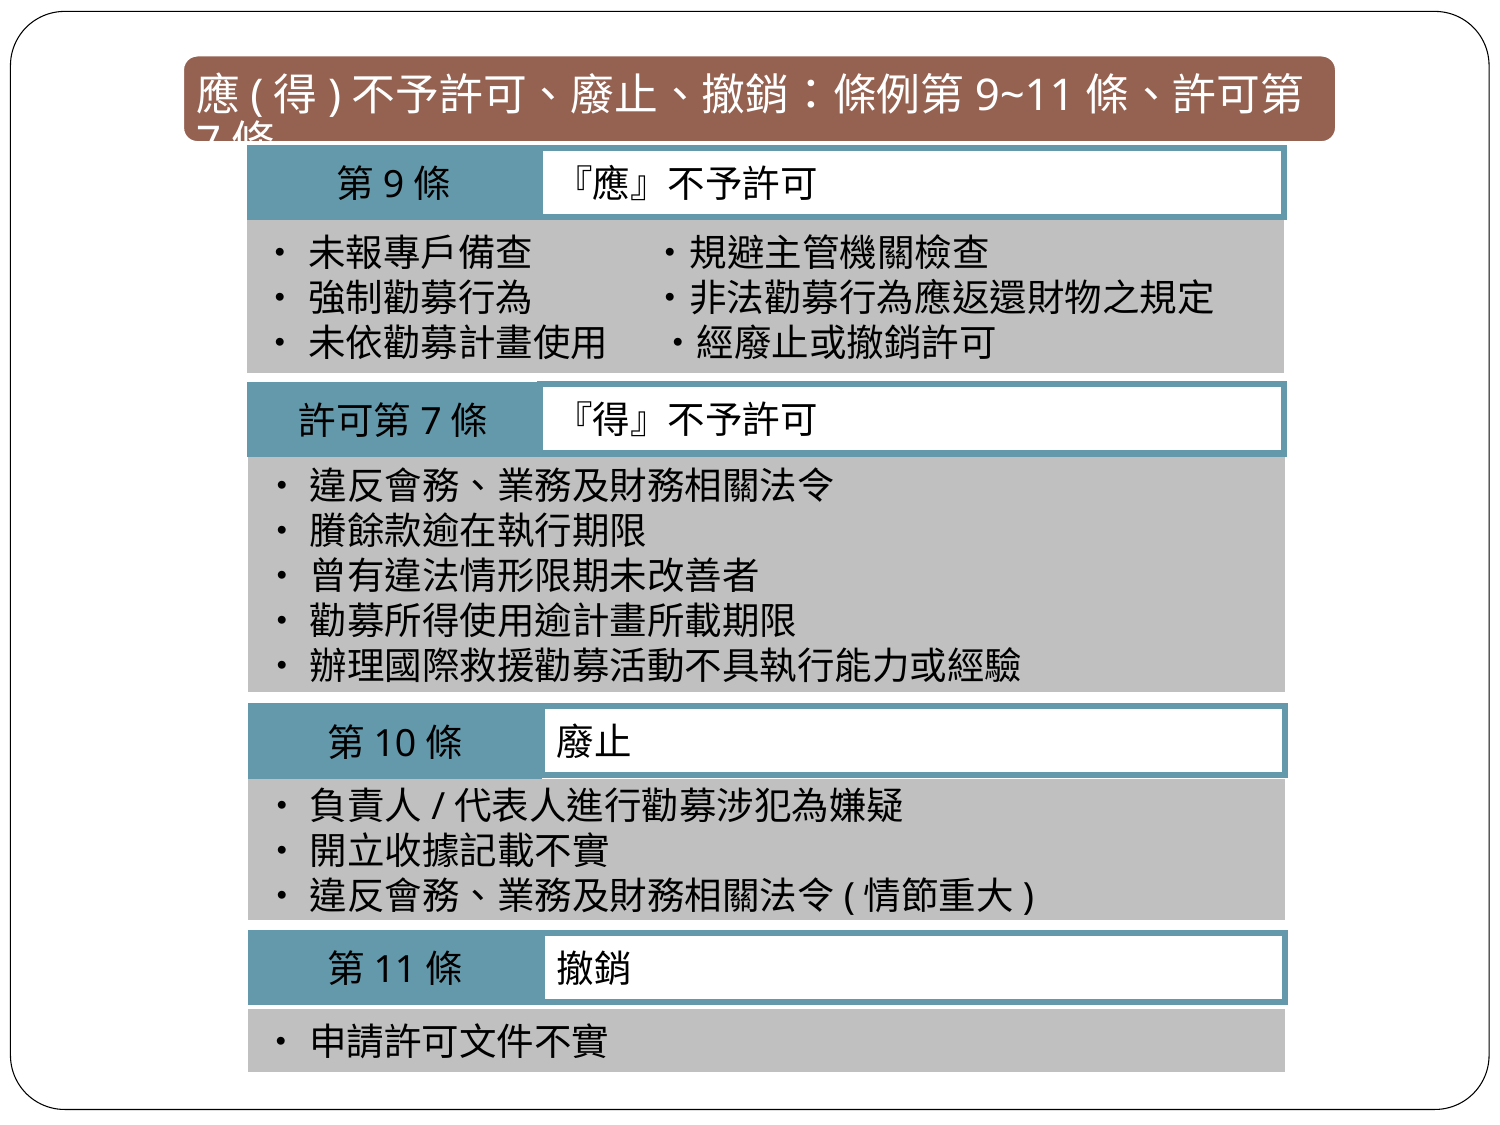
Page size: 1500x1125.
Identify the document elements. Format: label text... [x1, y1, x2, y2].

text_box ‧申請許可文件不實 [248, 1009, 1285, 1072]
text_box 『得』不予許可 [540, 384, 1284, 453]
text_box 廢止 [542, 706, 1285, 775]
text_box 撤銷 [542, 933, 1285, 1002]
text_box [213, 138, 238, 143]
text_box ‧違反會務、業務及財務相關法令 ‧賸餘款逾在執行期限 ‧曾有違法情形限期未改善者 ‧勸募所得使用逾計畫所載期限 ‧辦理國際救援勸募活動不具執行能力或經驗 [248, 457, 1285, 692]
text_box 第11條 [248, 930, 542, 1005]
text_box 應(得)不予許可、廢止、撤銷：條例第9~11條、許可第7條 [183, 60, 1336, 138]
text_box ‧負責人/代表人進行勸募涉犯為嫌疑 ‧開立收據記載不實 ‧違反會務、業務及財務相關法令(情節重大) [248, 779, 1285, 920]
text_box 第9條 [247, 145, 540, 220]
text_box [186, 55, 1333, 60]
text_box 許可第7條 [247, 382, 540, 457]
text_box [247, 138, 1332, 143]
text_box 『應』不予許可 [540, 148, 1284, 217]
text_box [187, 138, 210, 143]
text_box ‧未報專戶備查 ‧規避主管機關檢查 ‧強制勸募行為 ‧非法勸募行為應返還財物之規定 ‧未依勸募計畫使用 ‧經廢止或撤銷許可 [247, 220, 1284, 373]
text_box 第10條 [248, 703, 542, 779]
